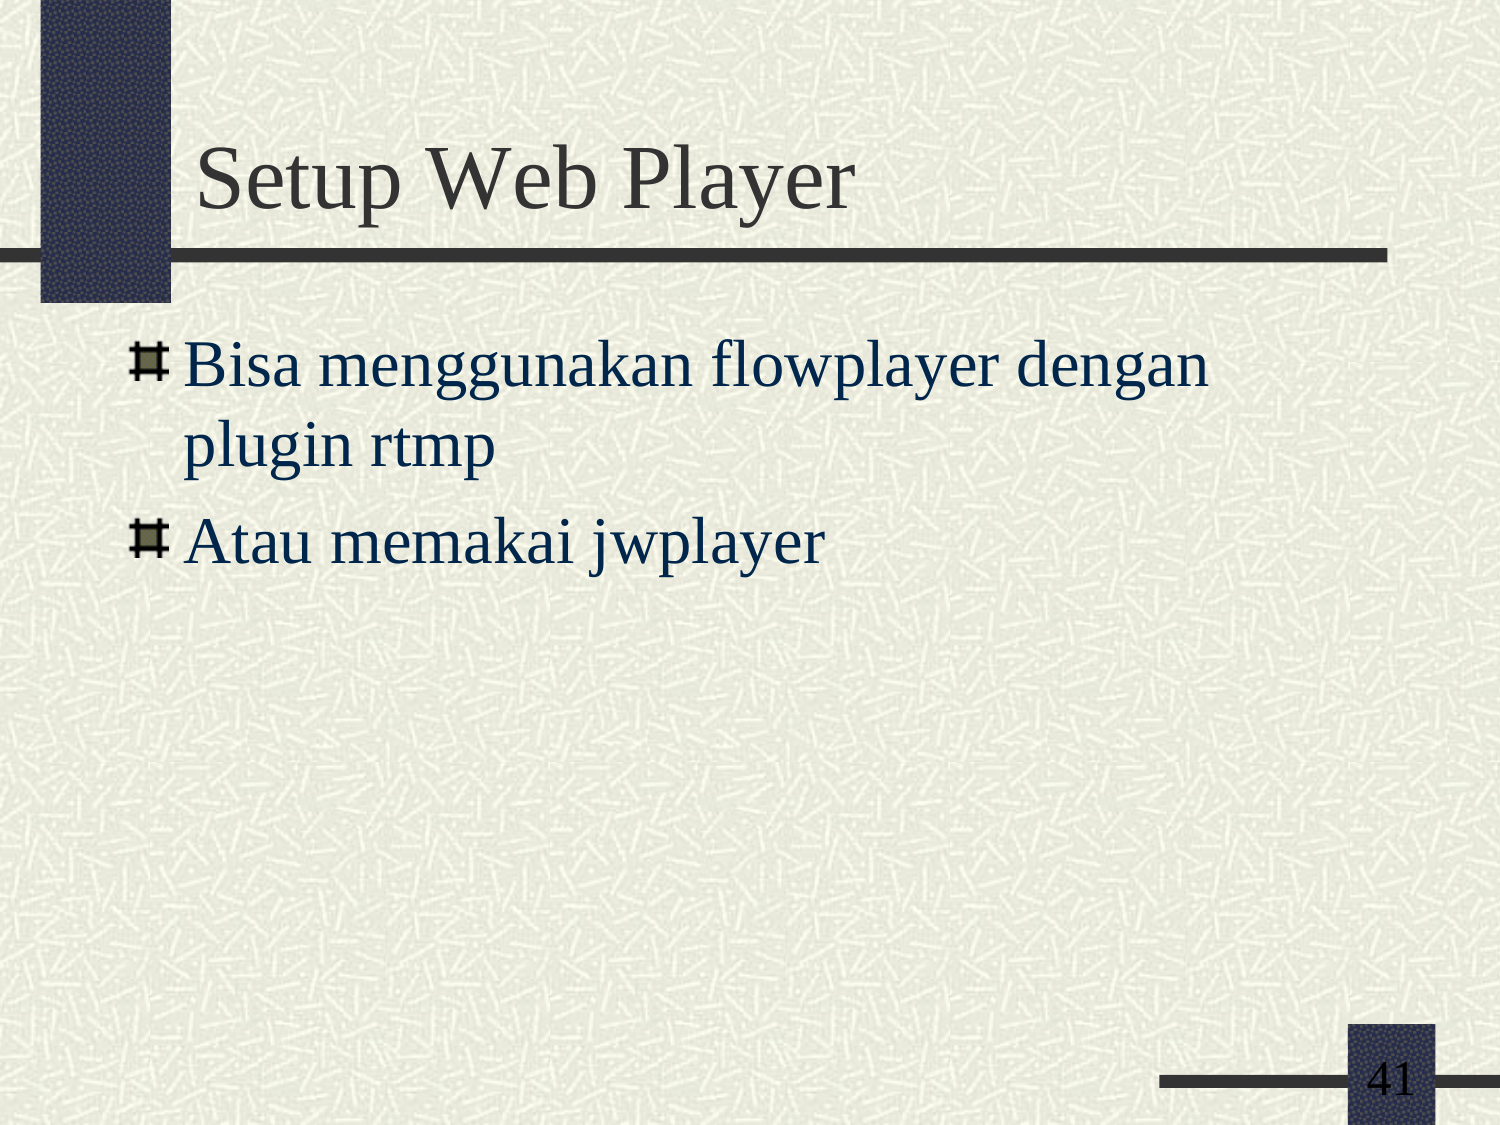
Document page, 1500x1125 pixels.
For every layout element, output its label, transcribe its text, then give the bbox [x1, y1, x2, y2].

title Setup Web Player [179, 46, 1455, 235]
picture [0, 0, 1500, 1125]
list Bisa menggunakan flowplayer dengan plugin rtmp Atau memakai jwplayer [112, 312, 1388, 1000]
